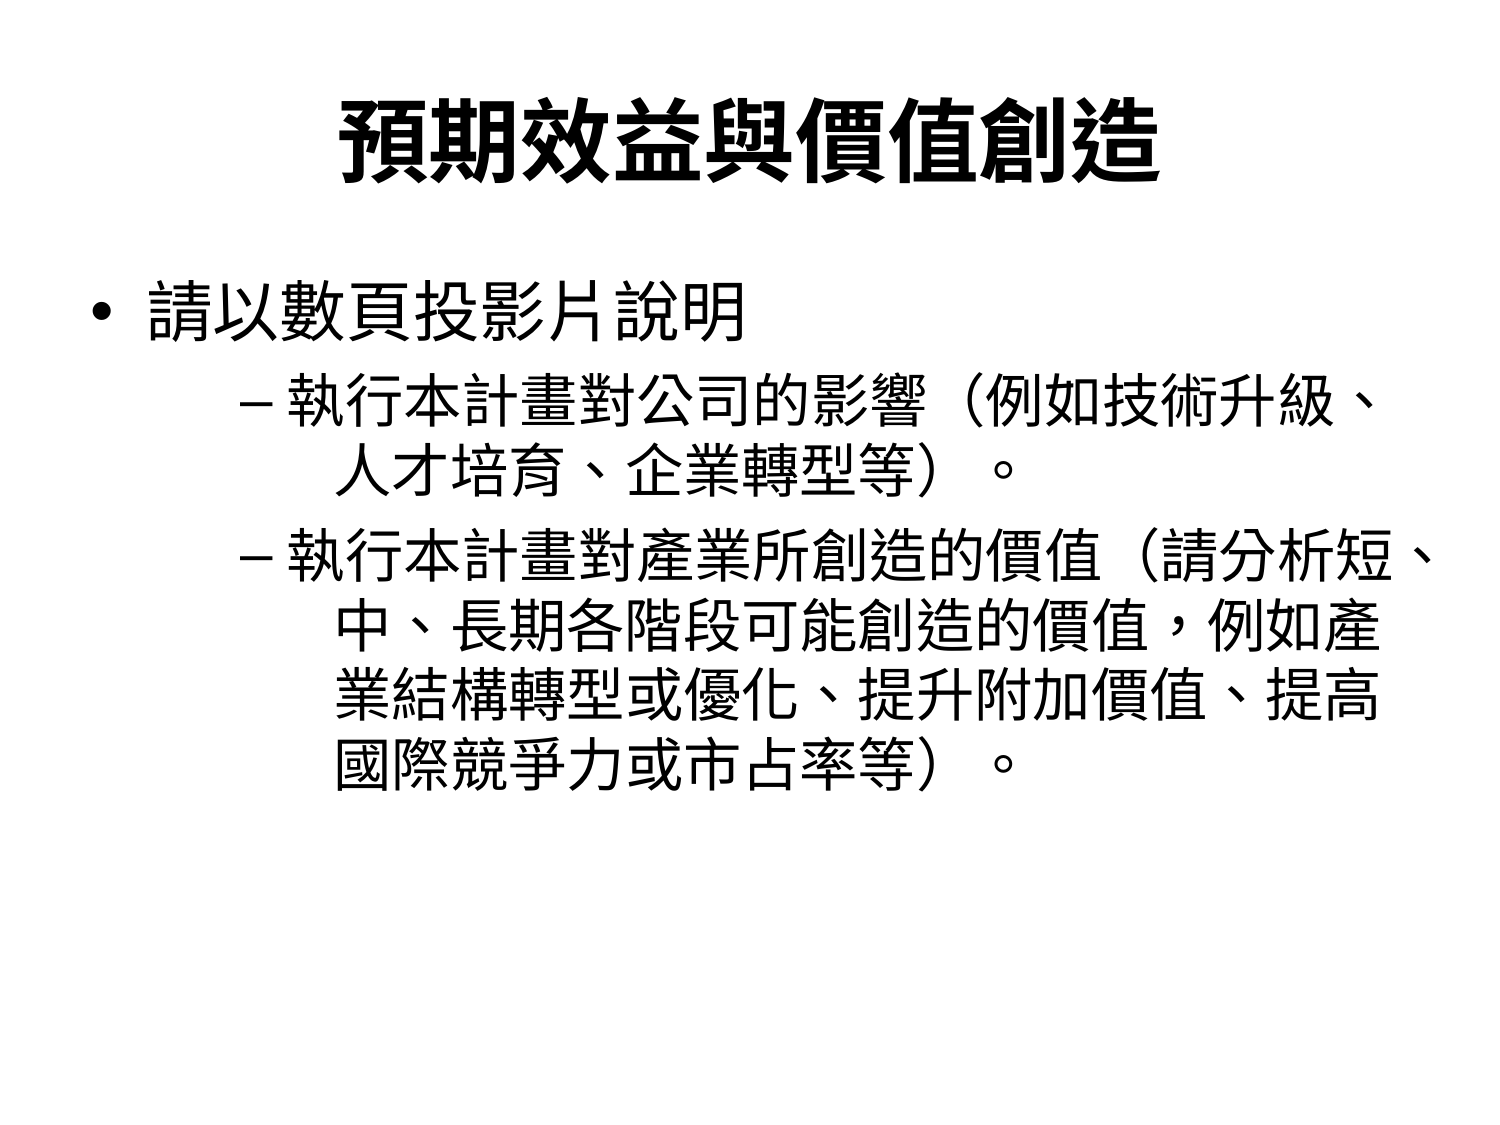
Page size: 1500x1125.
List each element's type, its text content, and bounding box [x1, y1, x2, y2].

title 預期效益與價值創造 [75, 45, 1426, 233]
list 請以數頁投影片說明 執行本計畫對公司的影響（例如技術升級、人才培育、企業轉型等）。 執行本計畫對產業所創造的價值（請分析短、中、長期各階段可能創造的價值，例如產業結構轉型或優化、提升附加價值、提高國際競爭力或市占率等）。 [75, 262, 1426, 1005]
